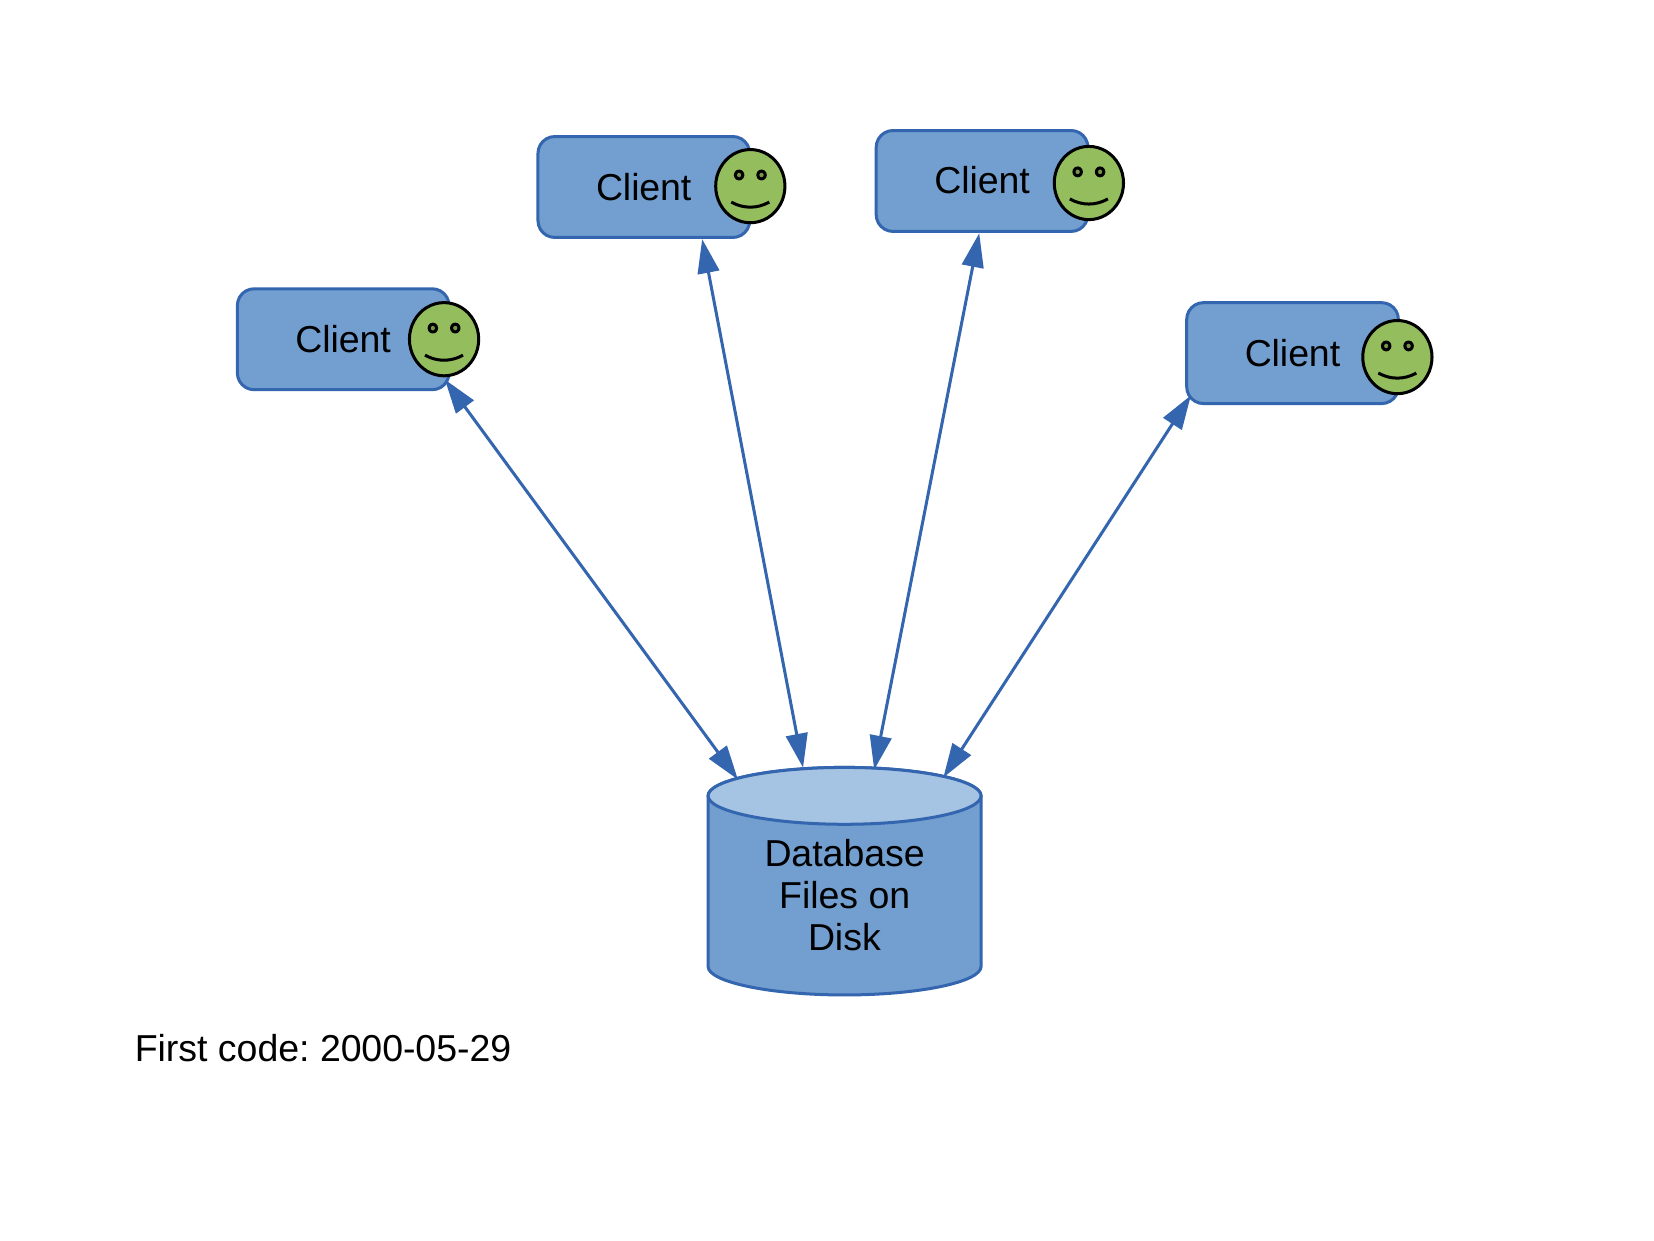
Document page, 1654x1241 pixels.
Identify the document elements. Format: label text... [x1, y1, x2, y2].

text_box [715, 149, 785, 223]
text_box Database Files on Disk [708, 797, 982, 995]
text_box Client [537, 136, 750, 238]
text_box [1054, 146, 1124, 220]
text_box Client [237, 288, 449, 390]
text_box Client [1186, 302, 1399, 404]
text_box [409, 302, 479, 376]
text_box Client [876, 130, 1088, 232]
text_box First code: 2000-05-29 [120, 1020, 527, 1077]
text_box [1362, 320, 1433, 394]
